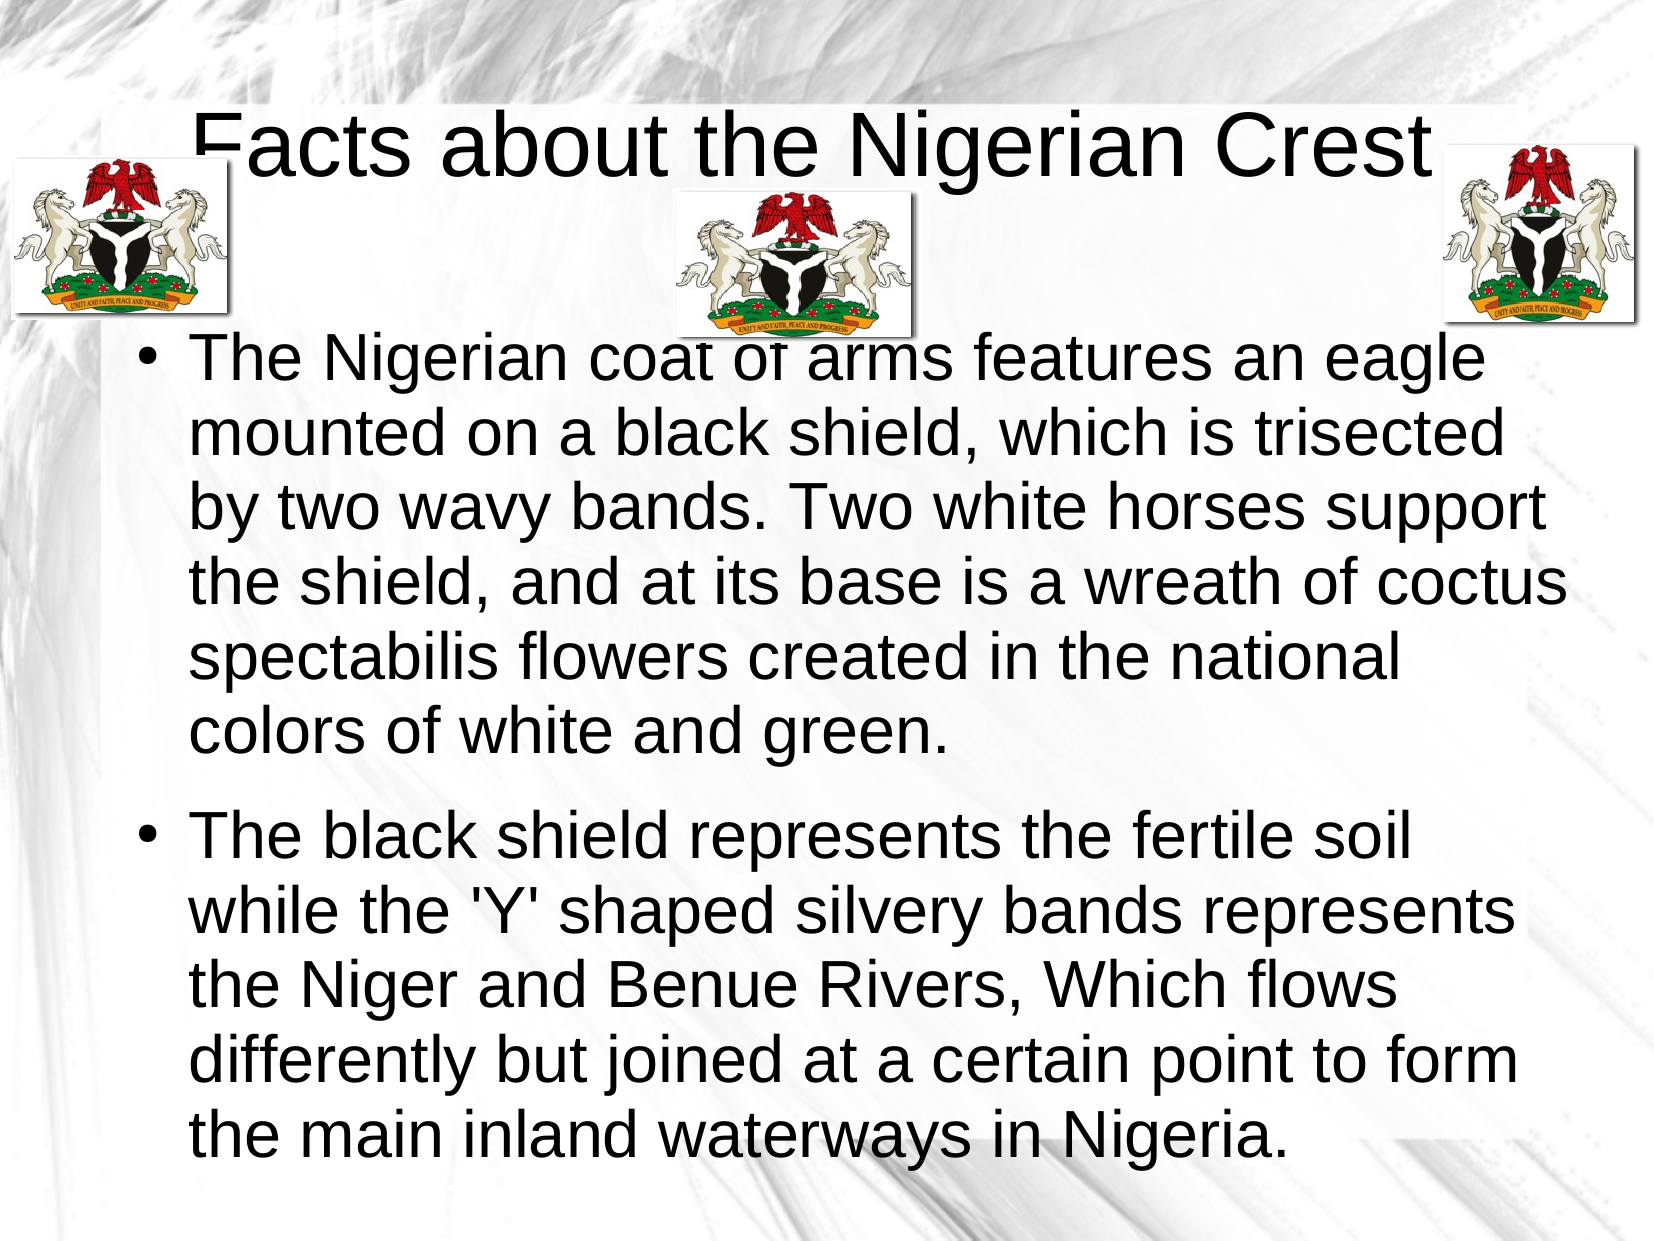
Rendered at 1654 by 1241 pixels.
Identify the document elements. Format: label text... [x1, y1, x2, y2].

list The Nigerian coat of arms features an eagle mounted on a black shield, which is trisected by two wavy bands. Two white horses support the shield, and at its base is a wreath of coctus spectabilis flowers created in the national colors of white and green. The black shield represents the fertile soil while the 'Y' shaped silvery bands represents the Niger and Benue Rivers, Which flows differently but joined at a certain point to form the main inland waterways in Nigeria. [118, 319, 1571, 1172]
picture [0, 0, 1654, 1241]
title Facts about the Nigerian Crest [118, 93, 1506, 299]
